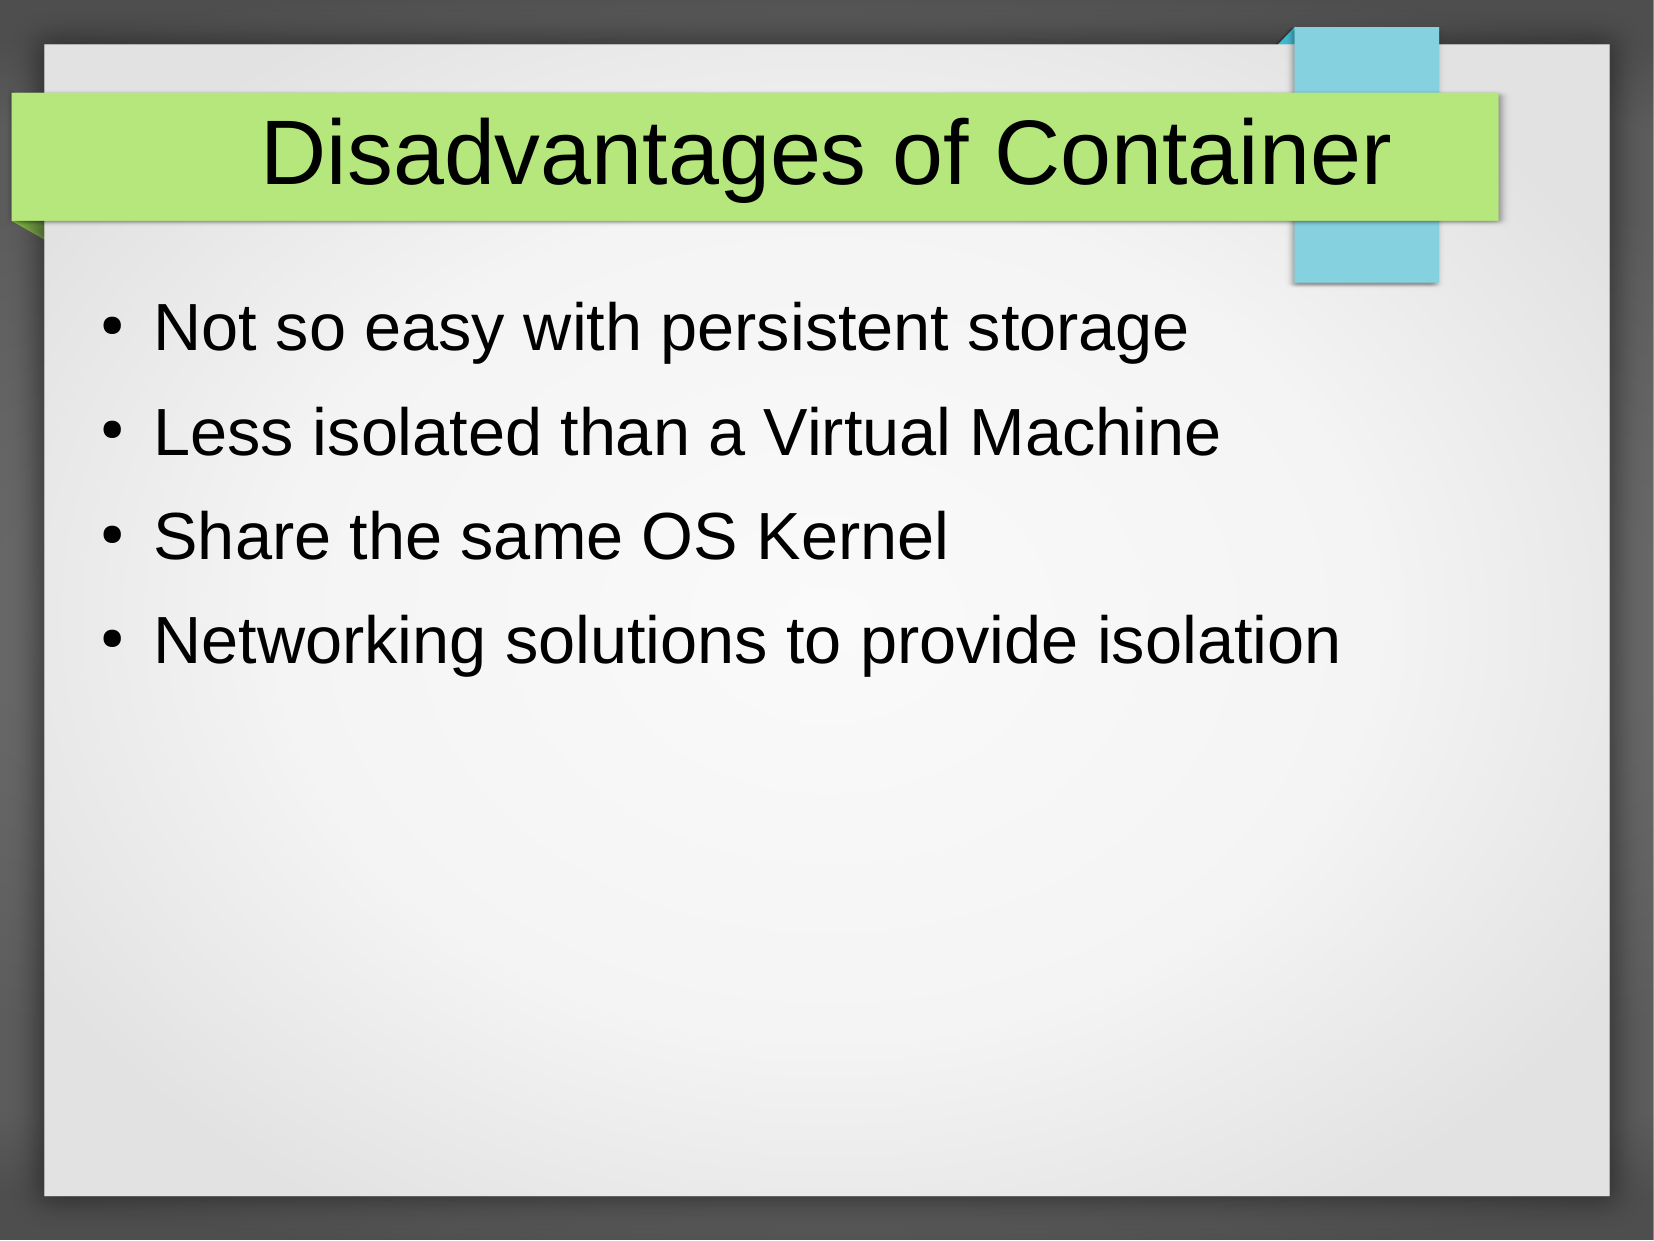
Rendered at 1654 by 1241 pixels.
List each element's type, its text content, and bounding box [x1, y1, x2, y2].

picture [0, 0, 1654, 1240]
title Disadvantages of Container [82, 49, 1571, 257]
list Not so easy with persistent storage Less isolated than a Virtual Machine Share the same OS Kernel Networking solutions to provide isolation [82, 290, 1571, 1010]
